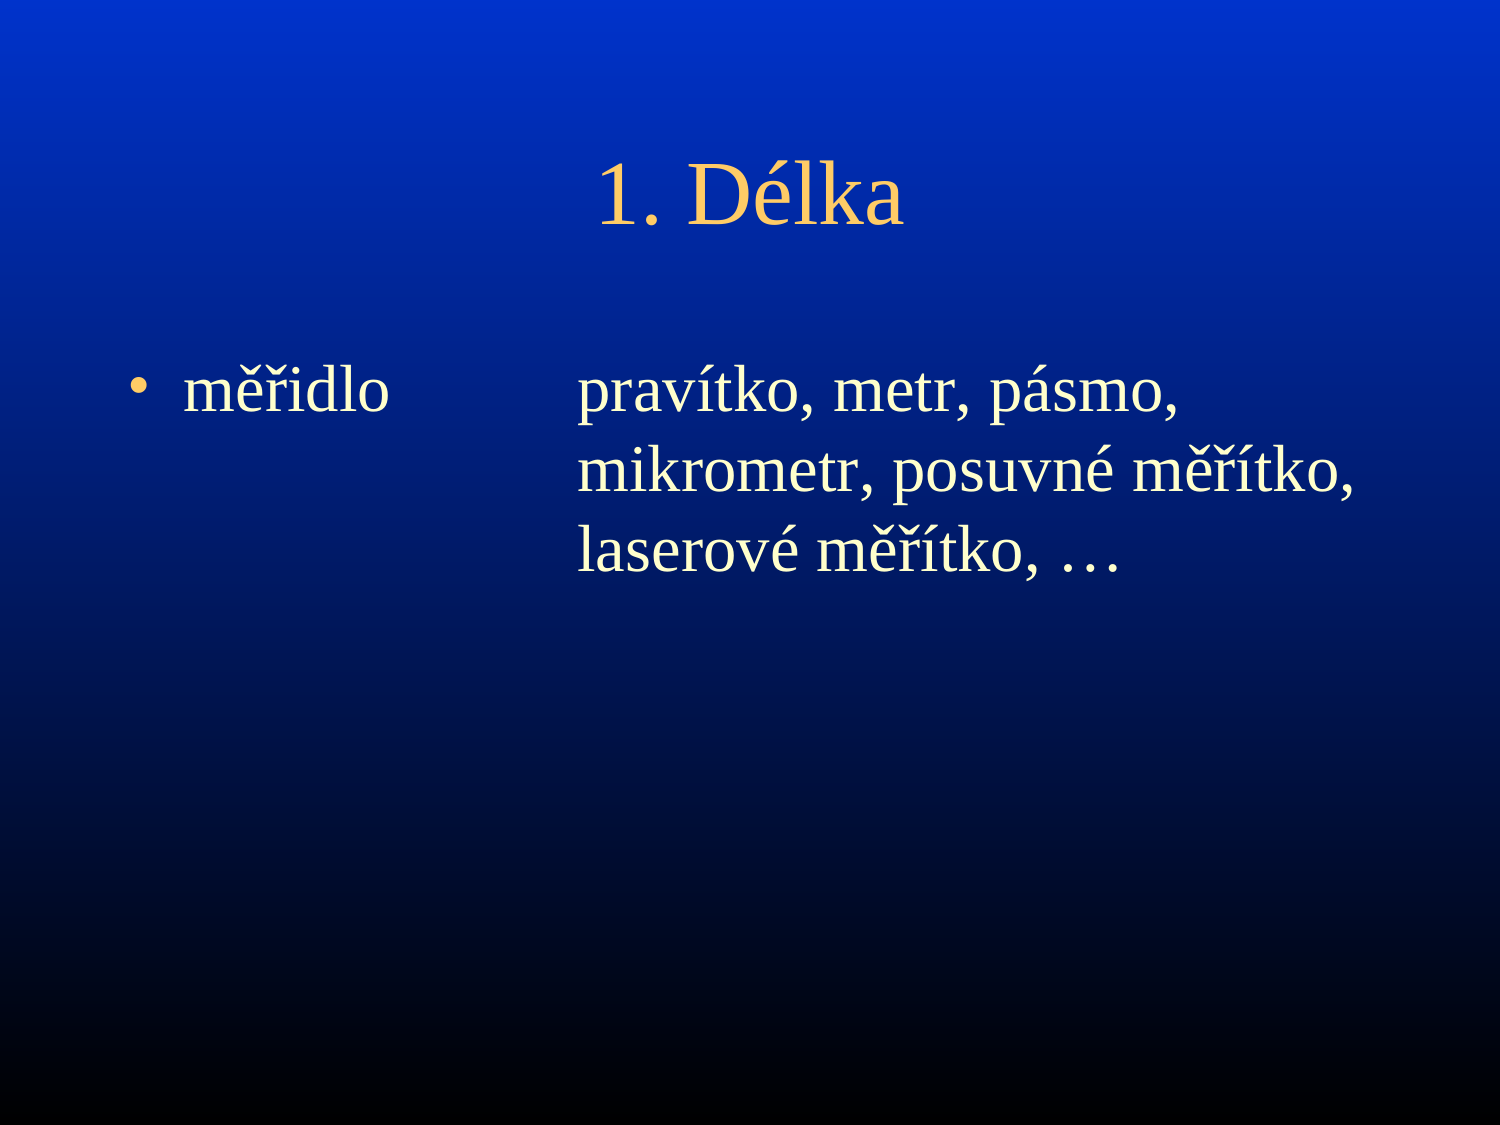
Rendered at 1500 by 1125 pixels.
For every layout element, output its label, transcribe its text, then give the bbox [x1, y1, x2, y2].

title 1. Délka [112, 37, 1388, 250]
list měřidlo pravítko, metr, pásmo, mikrometr, posuvné měřítko, laserové měřítko, … [112, 337, 1388, 1013]
